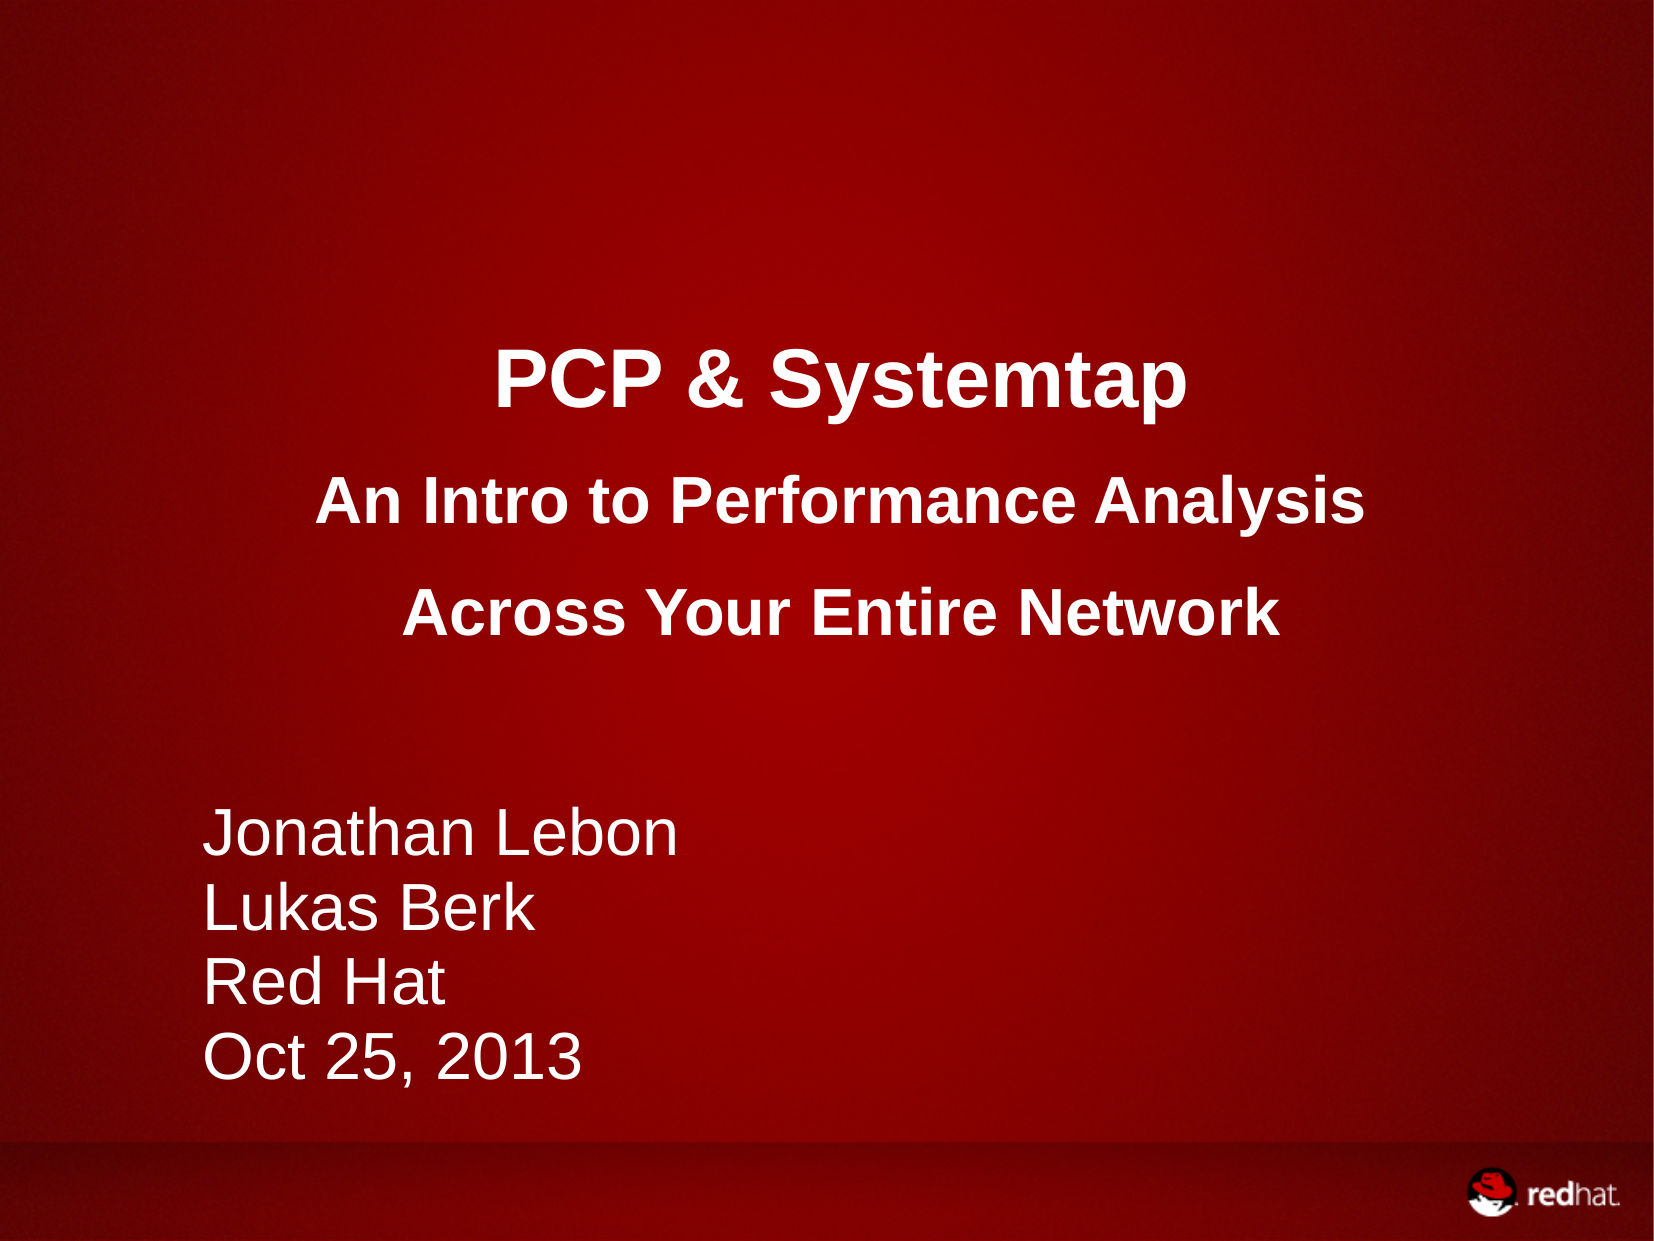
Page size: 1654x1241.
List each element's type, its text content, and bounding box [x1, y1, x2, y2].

text_box Jonathan Lebon Lukas Berk Red Hat Oct 25, 2013 [187, 750, 788, 1065]
picture [0, 0, 1654, 1241]
text_box PCP & Systemtap An Intro to Performance Analysis Across Your Entire Network [300, 278, 1538, 863]
